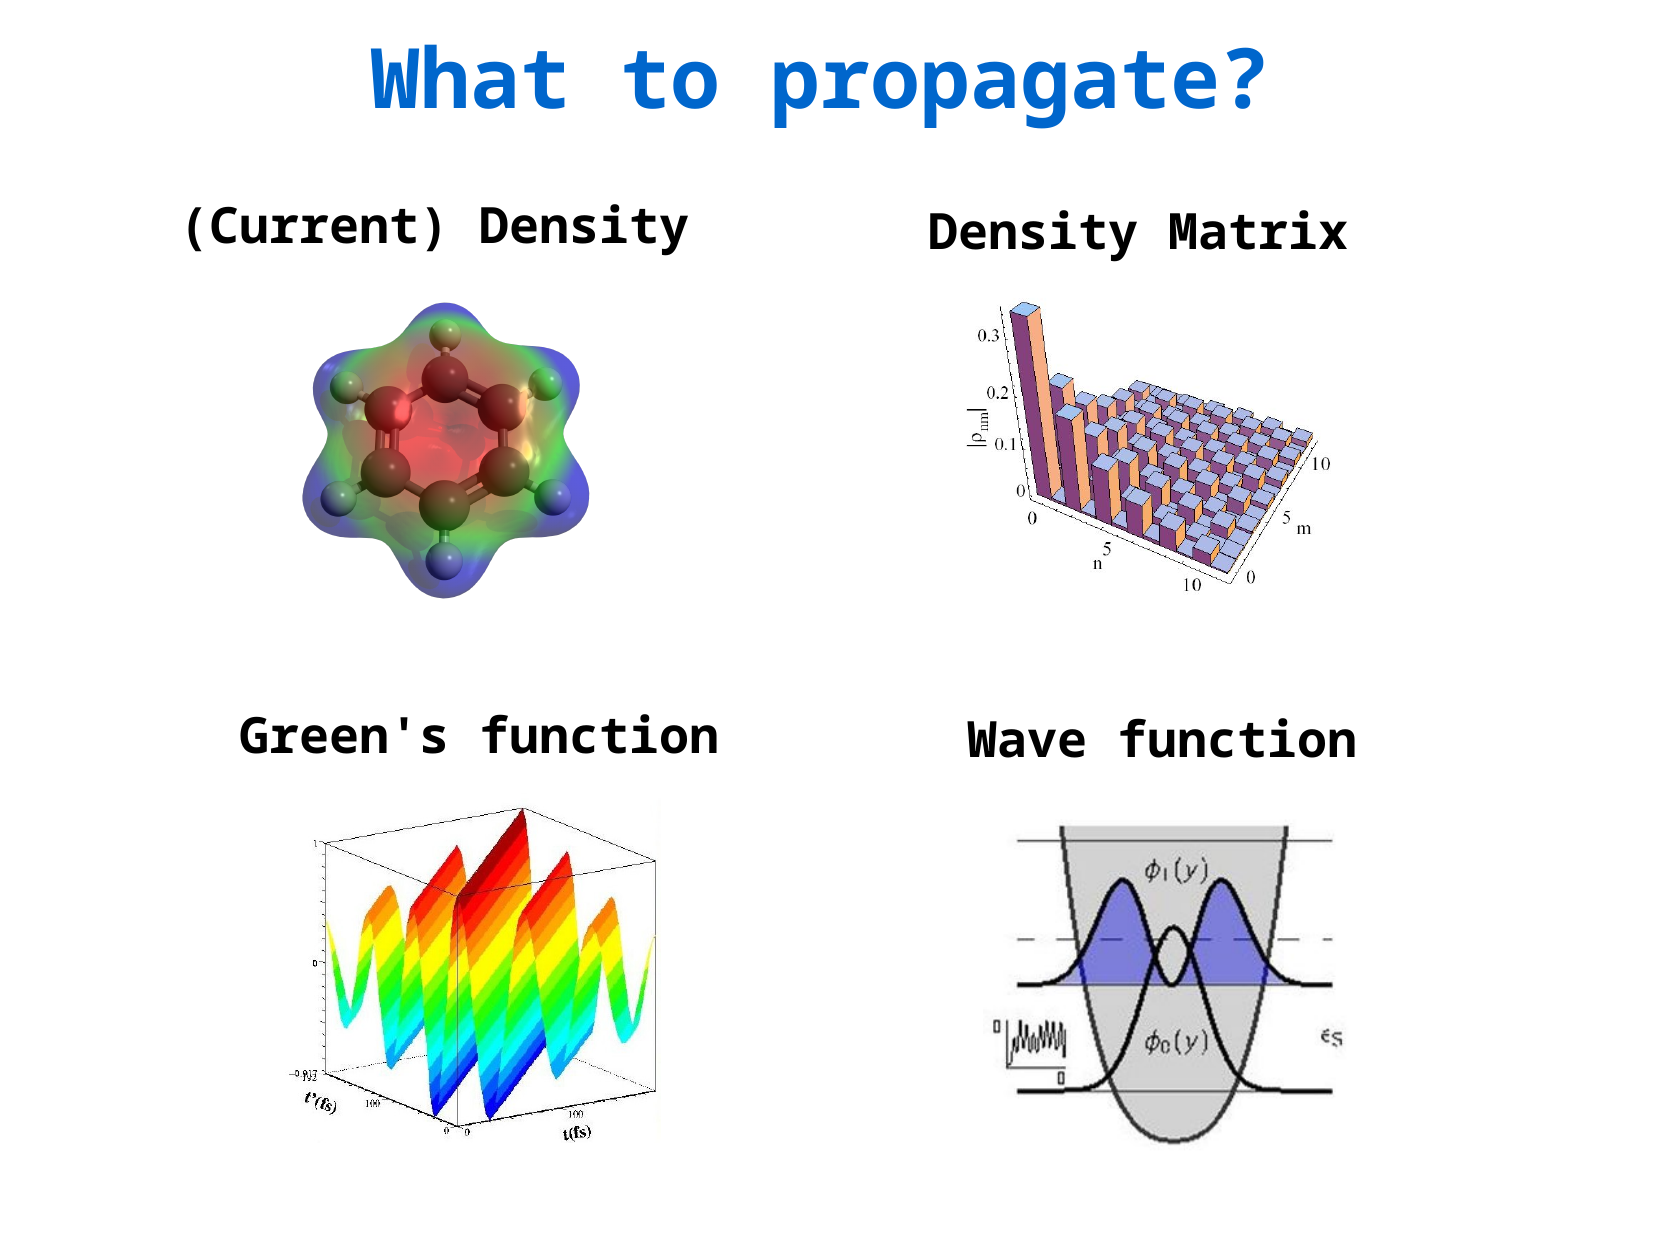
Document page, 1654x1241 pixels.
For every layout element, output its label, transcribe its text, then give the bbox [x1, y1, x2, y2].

picture [255, 299, 631, 601]
text_box Density Matrix [913, 189, 1363, 262]
picture [983, 809, 1359, 1163]
text_box Wave function [952, 696, 1373, 770]
title What to propagate? [335, 0, 1288, 160]
text_box (Current) Density [165, 182, 706, 256]
picture [285, 788, 661, 1143]
text_box Green's function [195, 692, 736, 766]
picture [925, 276, 1376, 610]
